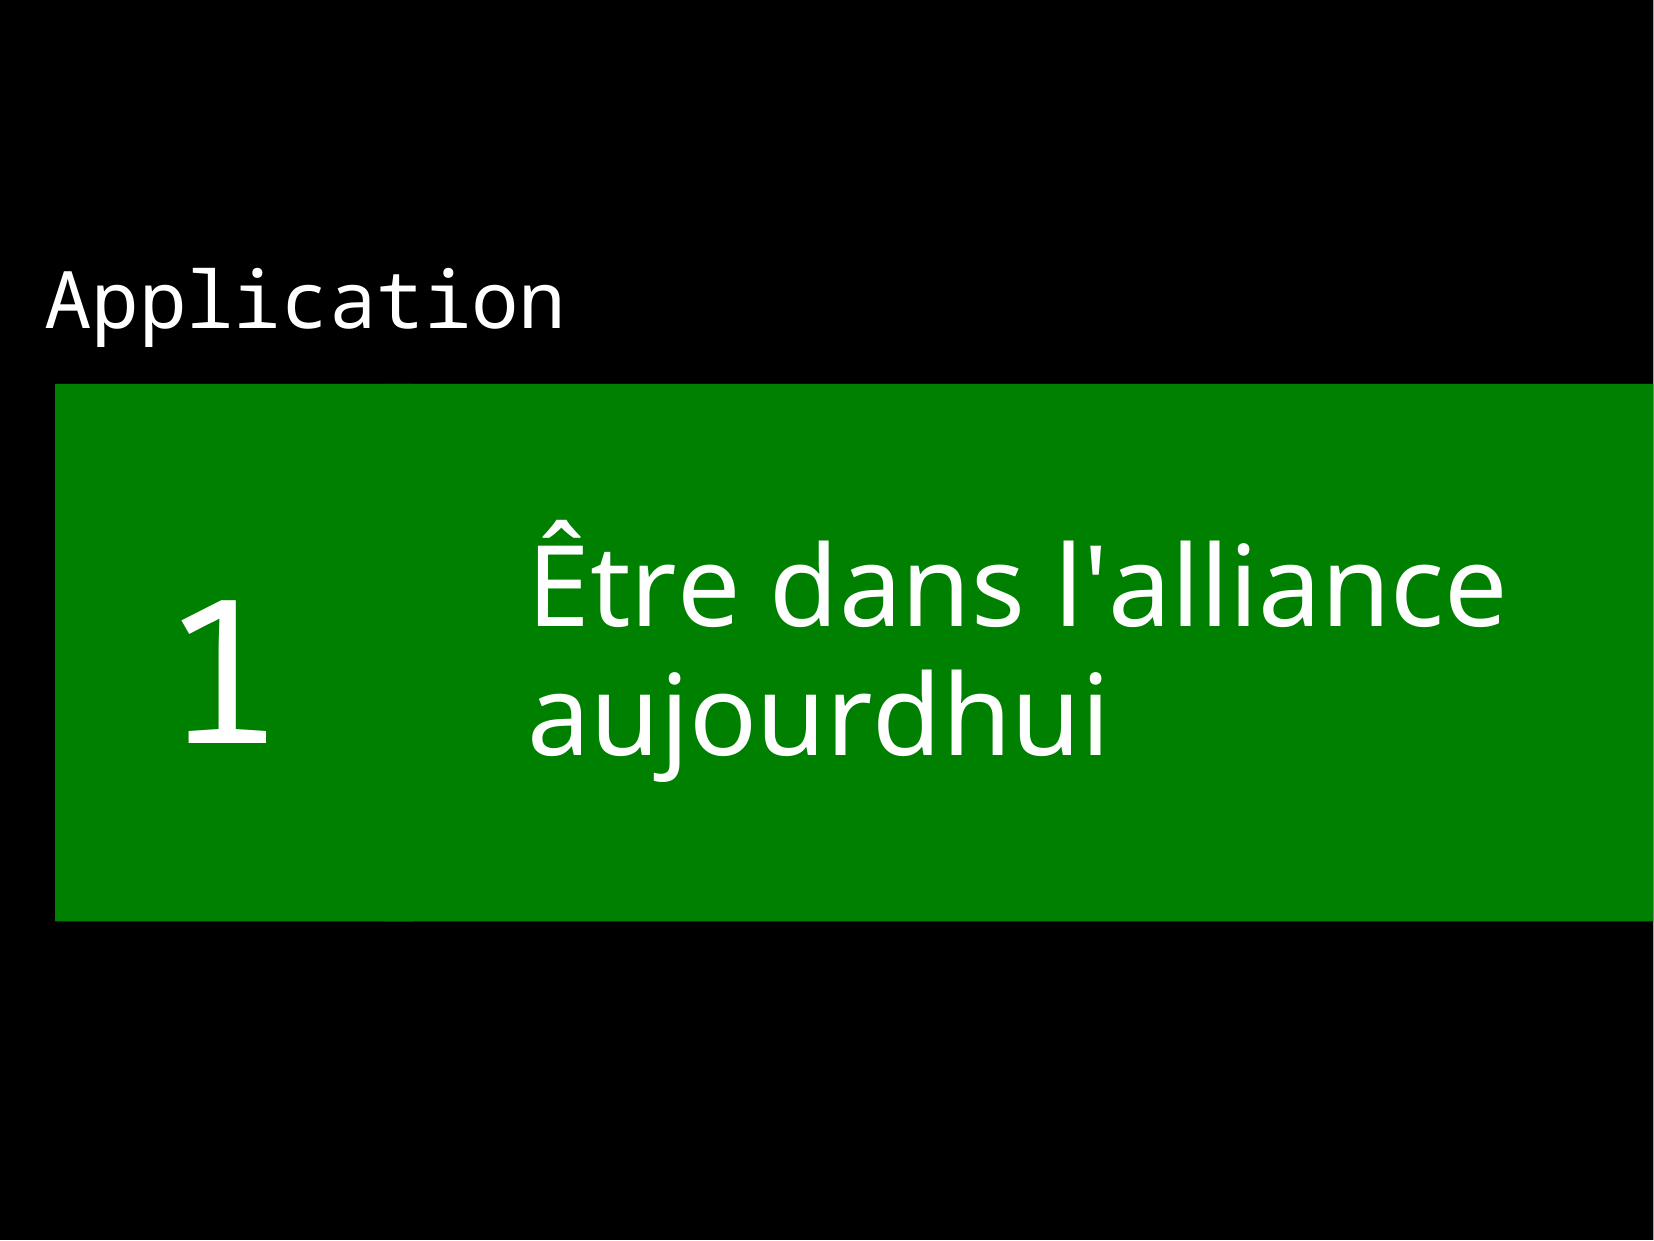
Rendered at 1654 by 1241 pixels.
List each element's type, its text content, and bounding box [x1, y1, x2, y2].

text_box Application [29, 236, 1372, 360]
text_box [55, 383, 383, 922]
text_box Être dans l'alliance aujourdhui [383, 383, 1654, 922]
text_box 1 [147, 522, 288, 811]
